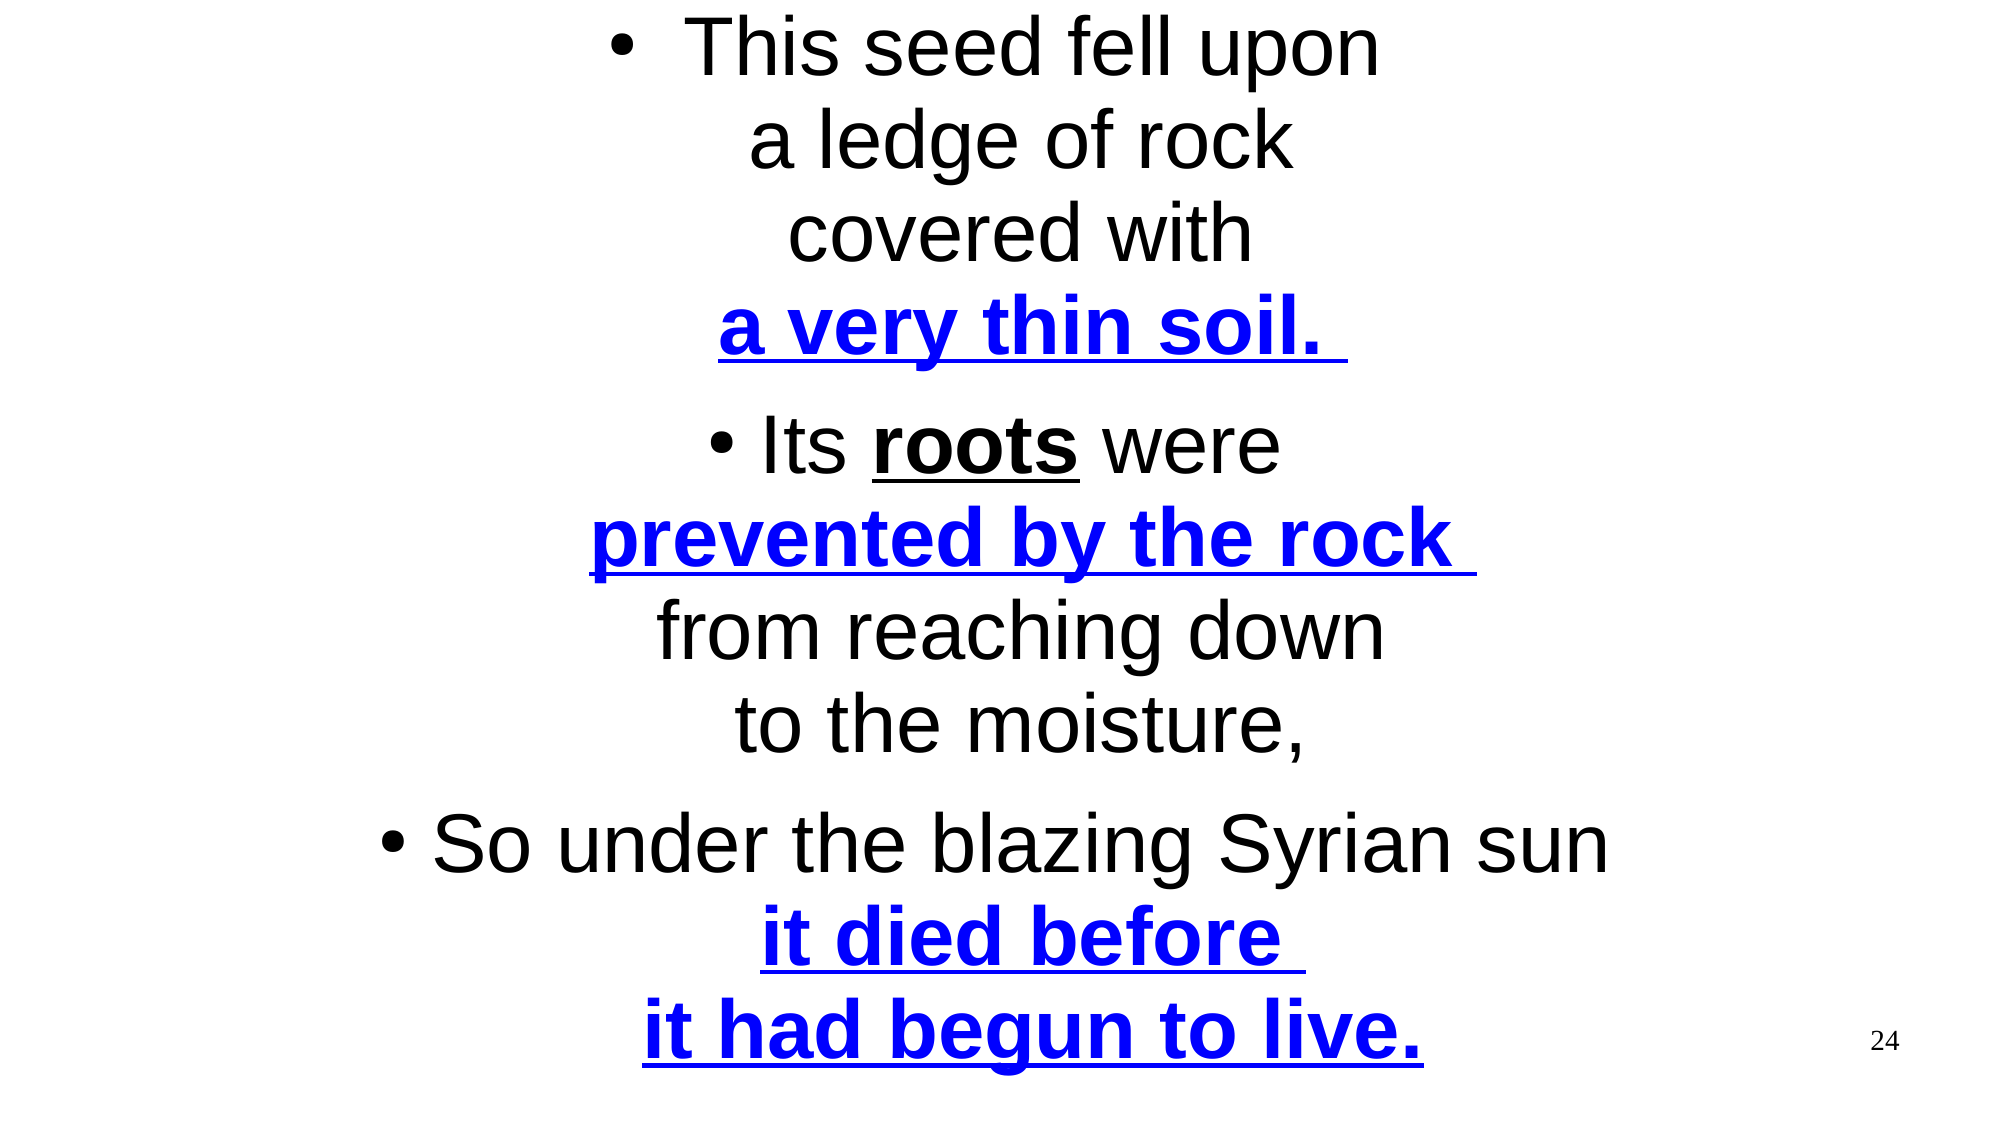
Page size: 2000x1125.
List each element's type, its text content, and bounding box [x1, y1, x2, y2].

list This seed fell upon a ledge of rock covered with a very thin soil. Its roots were prevented by the rock from reaching down to the moisture, So under the blazing Syrian sun it died before it had begun to live. [0, 0, 1996, 1123]
